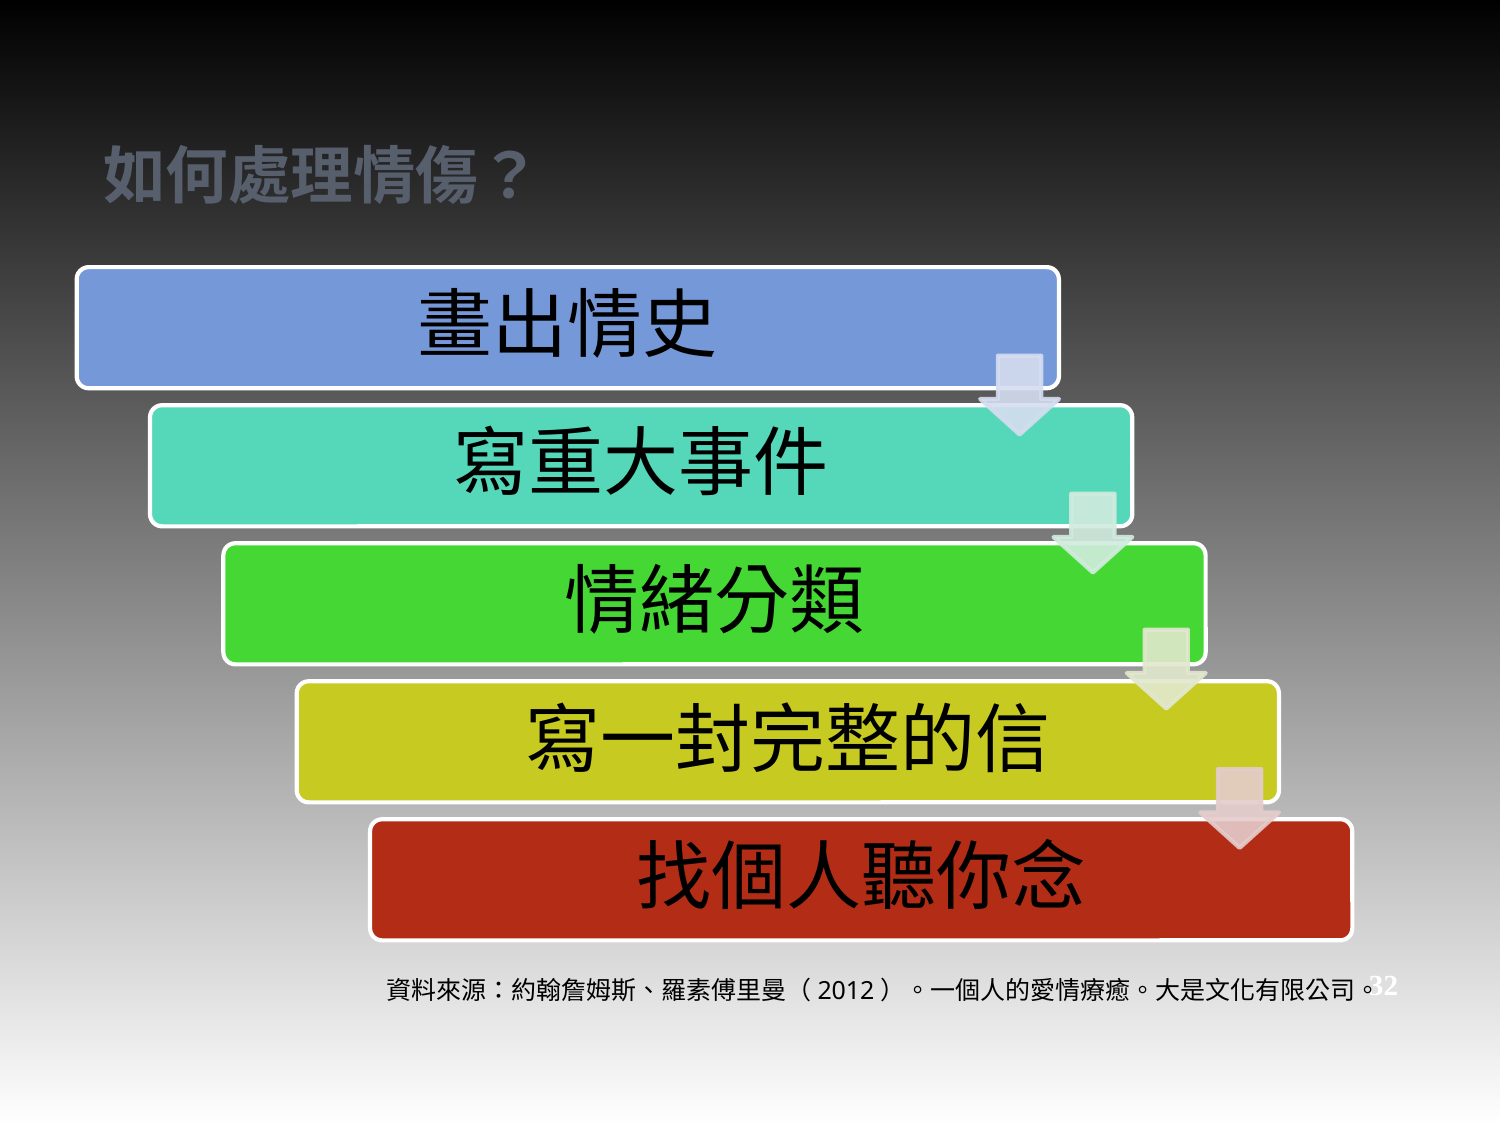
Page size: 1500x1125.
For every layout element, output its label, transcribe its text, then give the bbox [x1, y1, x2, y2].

text_box 找個人聽你念 [370, 819, 1353, 941]
text_box 寫重大事件 [150, 405, 1133, 527]
text_box 資料來源：約翰詹姆斯、羅素傅里曼（2012）。一個人的愛情療癒。大是文化有限公司。 [371, 967, 1396, 1012]
title 如何處理情傷？ [88, 31, 1388, 219]
text_box [1200, 769, 1280, 848]
text_box [1053, 493, 1133, 573]
slide_number <編號> [1333, 940, 1434, 1026]
text_box 畫出情史 [76, 267, 1059, 389]
text_box 寫一封完整的信 [296, 681, 1280, 803]
text_box [980, 355, 1059, 435]
text_box [1126, 629, 1206, 709]
text_box 情緒分類 [223, 543, 1206, 665]
